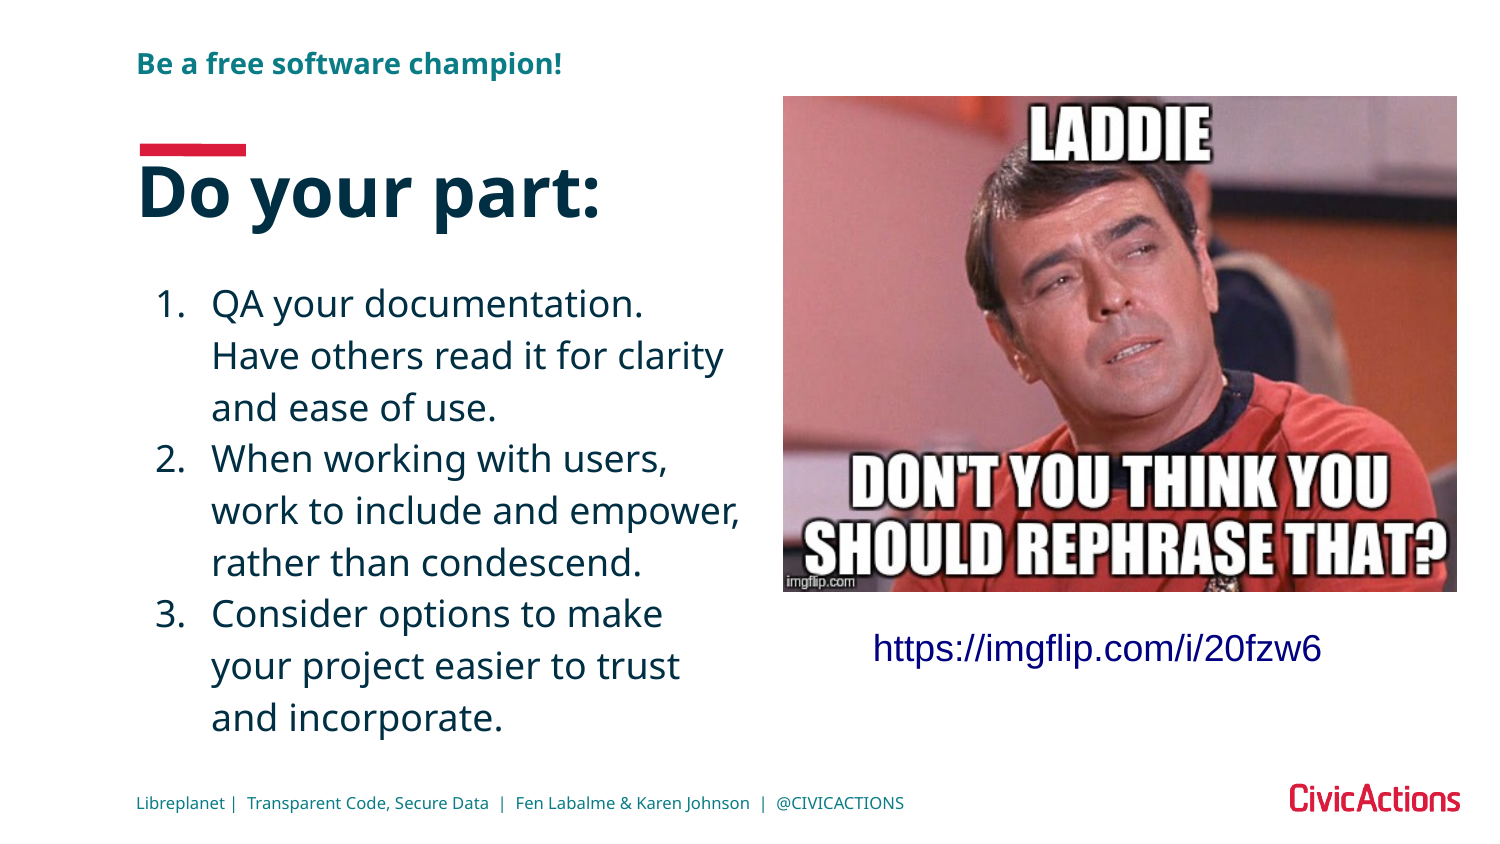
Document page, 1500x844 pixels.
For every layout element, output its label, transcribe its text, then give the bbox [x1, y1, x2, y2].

list Do your part: QA your documentation. Have others read it for clarity and ease of use. When working with users, work to include and empower, rather than condescend. Consider options to make your project easier to trust and incorporate. [121, 119, 766, 750]
text_box https://imgflip.com/i/20fzw6 [783, 608, 1412, 703]
picture [783, 96, 1457, 592]
title Be a free software champion! [121, 30, 1375, 112]
text_box Libreplanet | Transparent Code, Secure Data | Fen Labalme & Karen Johnson | @CIVICACTIONS [121, 778, 1467, 817]
